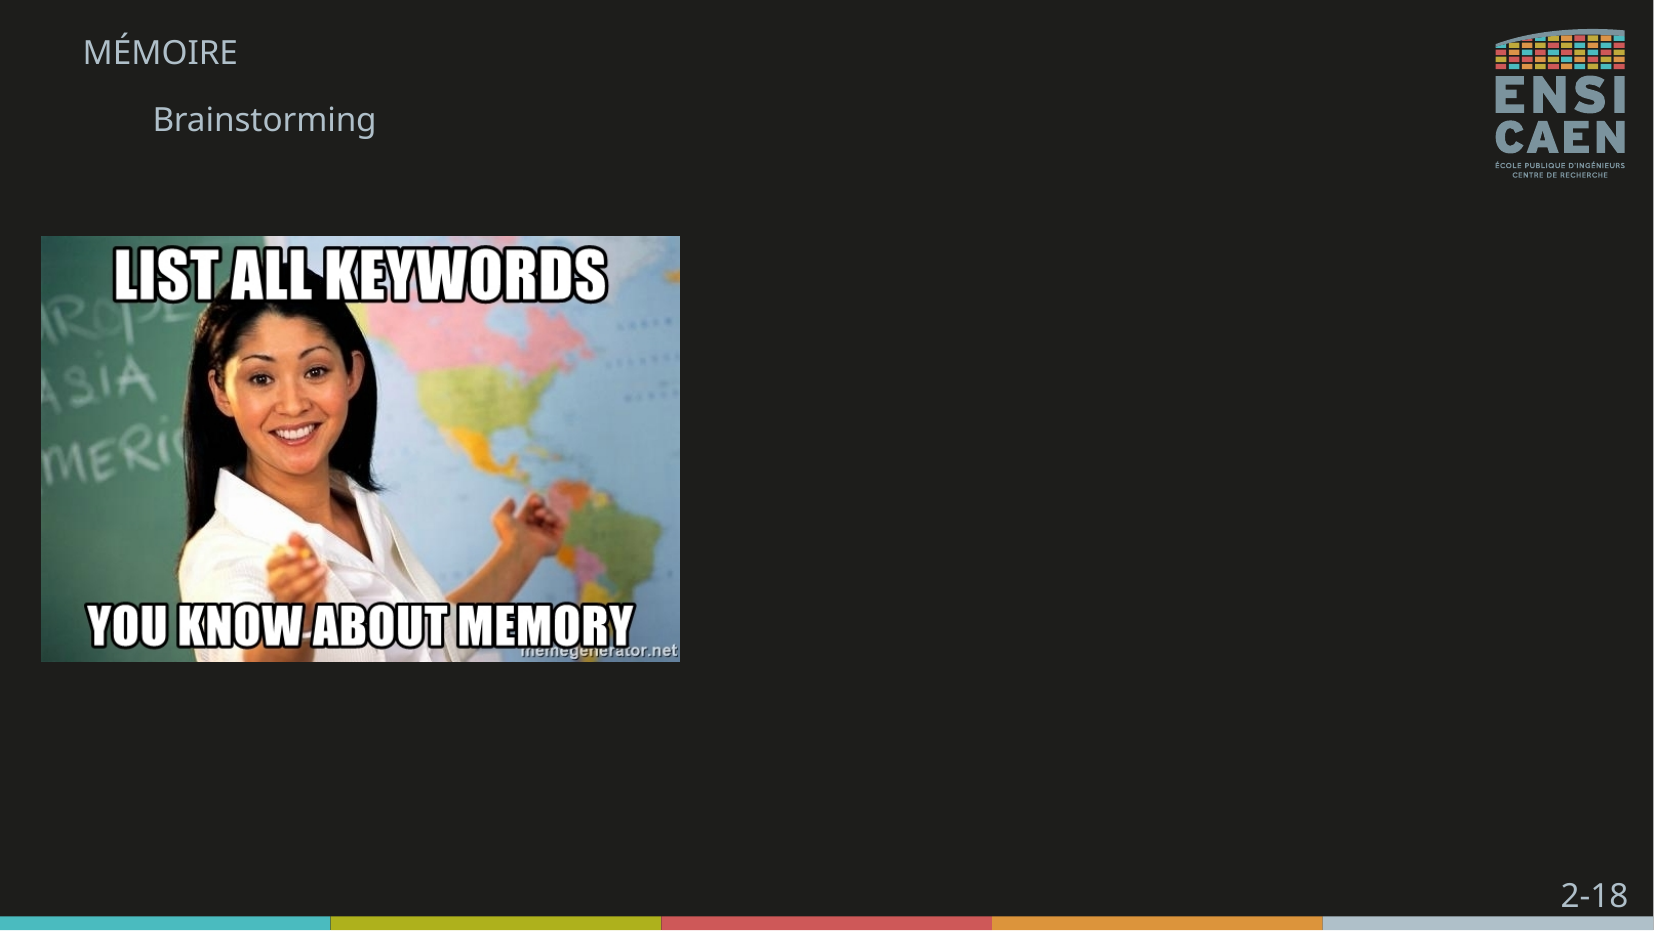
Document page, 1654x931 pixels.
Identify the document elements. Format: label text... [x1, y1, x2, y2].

title MÉMOIRE Brainstorming [82, 0, 1467, 148]
picture [41, 236, 680, 662]
